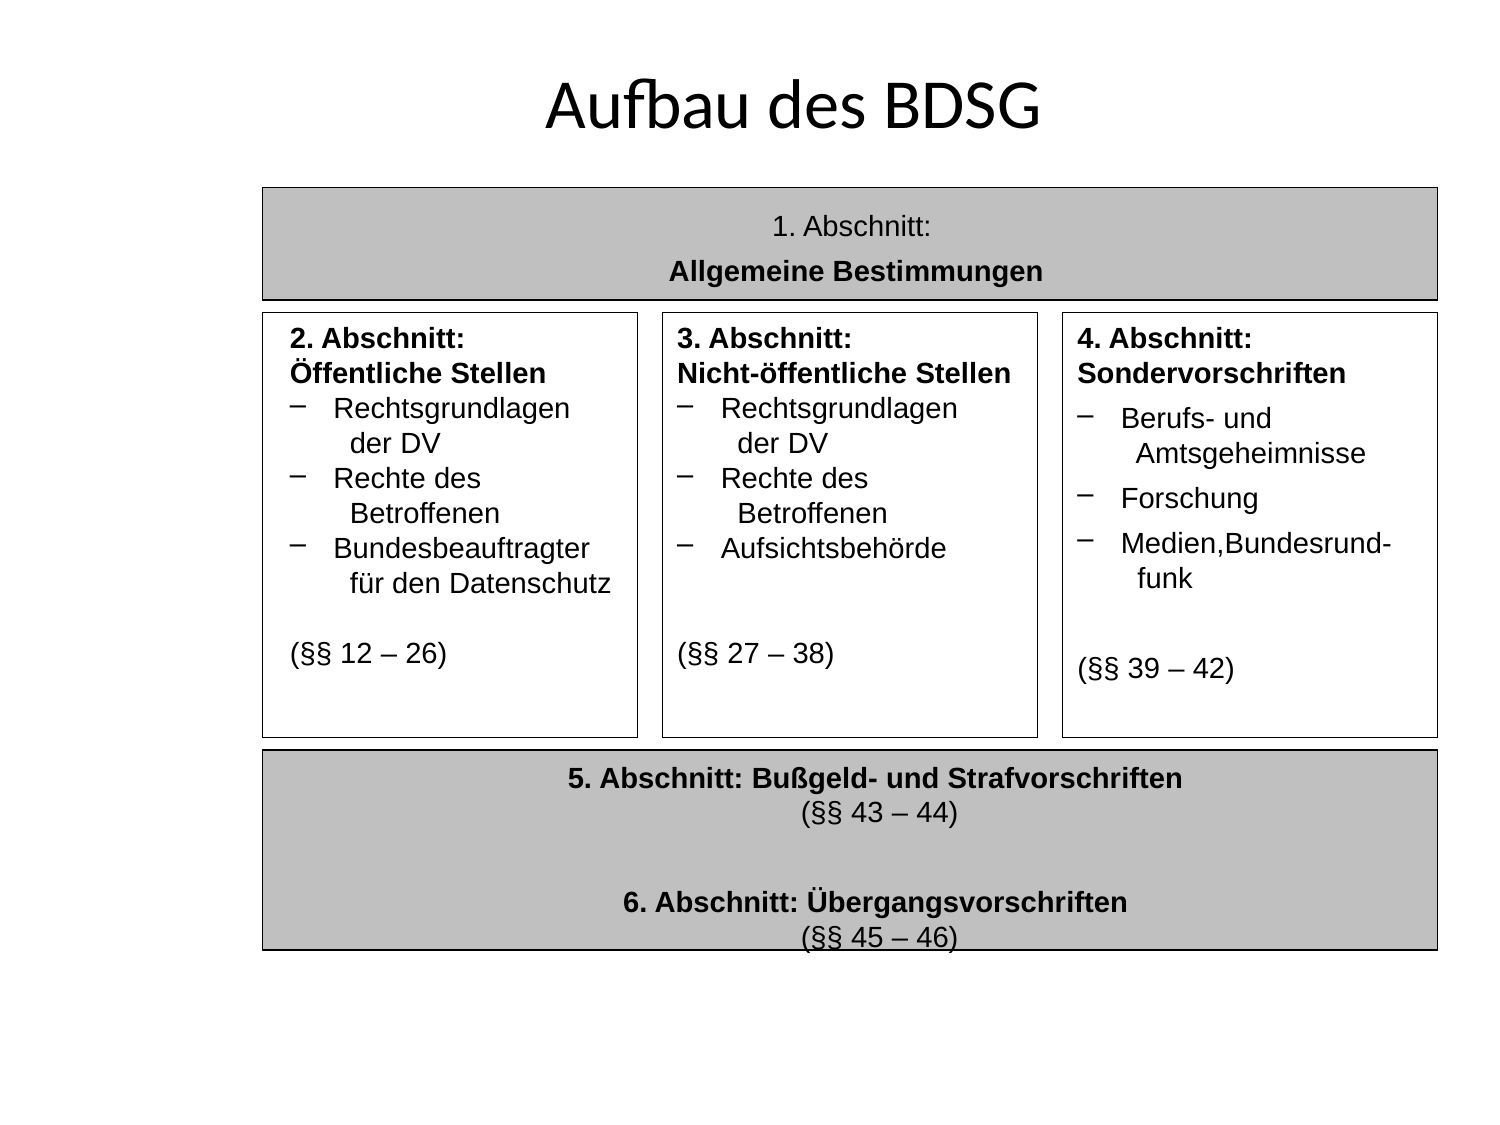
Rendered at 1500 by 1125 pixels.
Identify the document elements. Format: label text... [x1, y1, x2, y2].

text_box [262, 312, 638, 738]
text_box 2. Abschnitt: Öffentliche Stellen Rechtsgrundlagen der DV Rechte des Betroffenen Bundesbeauftragter für den Datenschutz (§§ 12 – 26) [274, 312, 662, 586]
text_box [576, 586, 584, 591]
title Aufbau des BDSG [200, 50, 1388, 150]
text_box [262, 187, 1438, 300]
text_box [454, 586, 465, 591]
text_box [396, 586, 404, 591]
text_box [1062, 312, 1438, 738]
text_box 4. Abschnitt: Sondervorschriften Berufs- und Amtsgeheimnisse Forschung Medien,Bundesrund- funk (§§ 39 – 42) [1062, 312, 1425, 586]
text_box [262, 750, 1438, 950]
text_box 1. Abschnitt: Allgemeine Bestimmungen [624, 200, 1088, 300]
text_box [662, 586, 1038, 738]
text_box 3. Abschnitt: Nicht-öffentliche Stellen Rechtsgrundlagen der DV Rechte des Betroffenen Aufsichtsbehörde (§§ 27 – 38) [662, 312, 1038, 586]
text_box 5. Abschnitt: Bußgeld- und Strafvorschriften (§§ 43 – 44) 6. Abschnitt: Übergangsvorschriften (§§ 45 – 46) [537, 751, 1223, 964]
